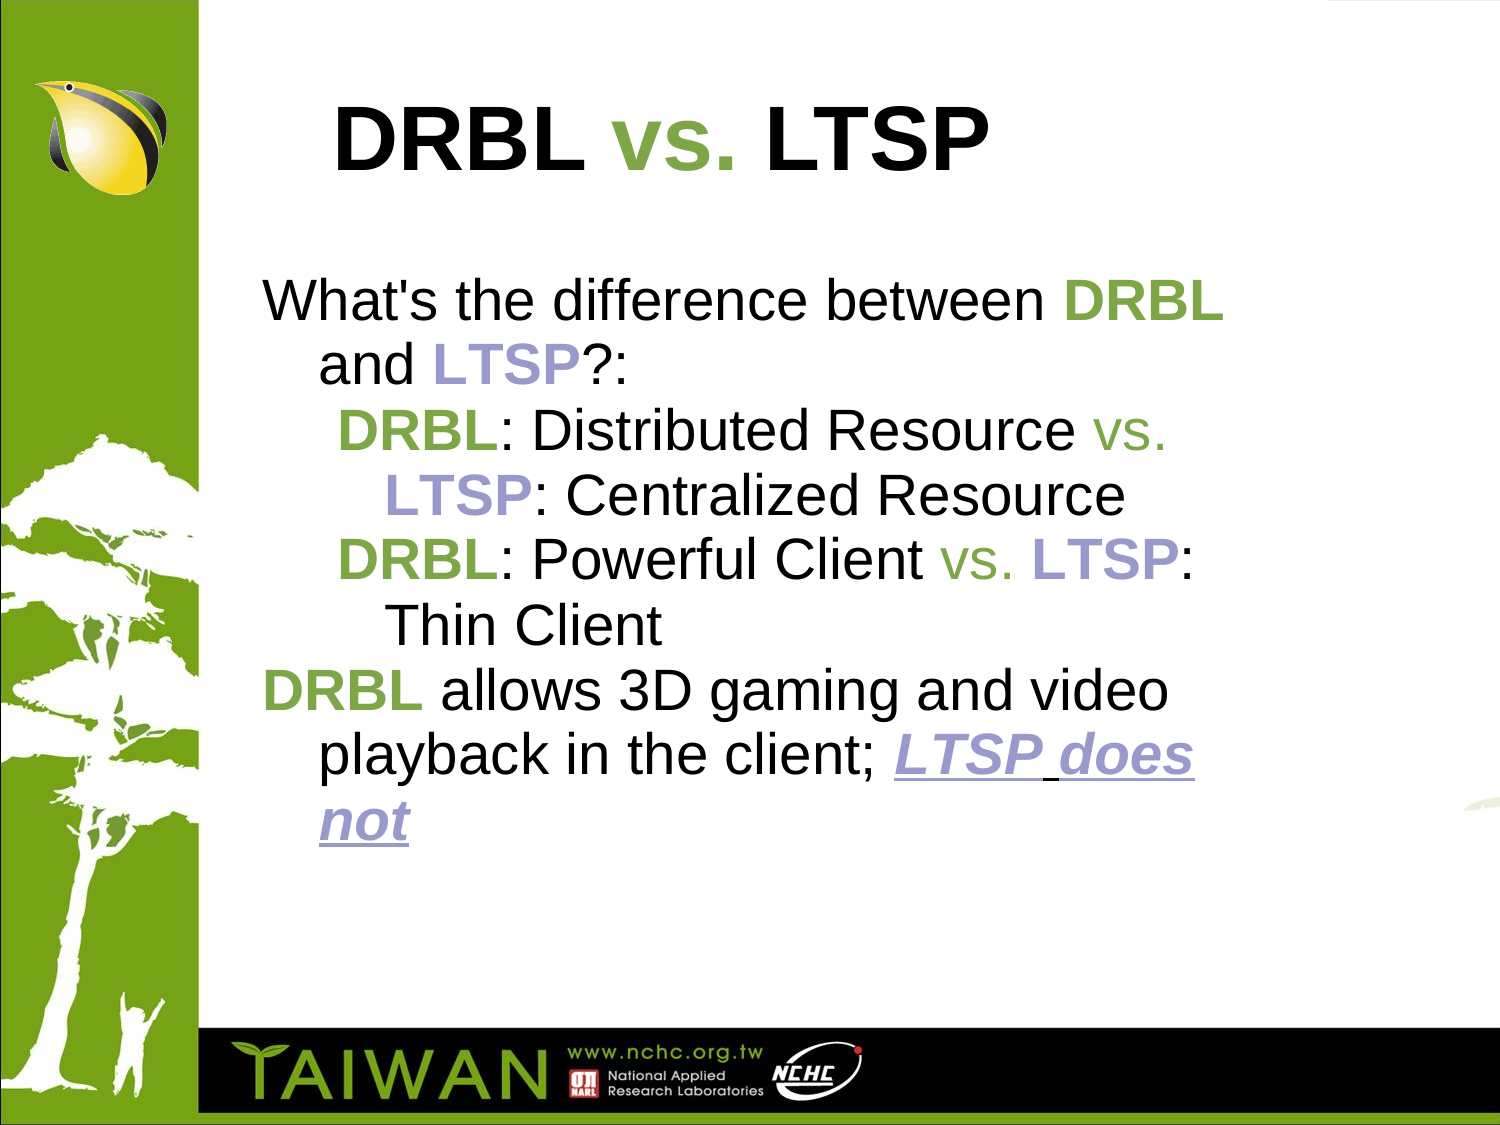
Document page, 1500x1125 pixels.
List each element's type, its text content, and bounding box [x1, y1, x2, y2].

picture [0, 0, 1500, 1125]
text_box What's the difference between DRBL and LTSP?: DRBL: Distributed Resource vs. LTSP: Centralized Resource DRBL: Powerful Client vs. LTSP: Thin Client DRBL allows 3D gaming and video playback in the client; LTSP does not [248, 259, 1241, 898]
chart [29, 71, 178, 201]
title DRBL vs. LTSP [0, 44, 1350, 233]
